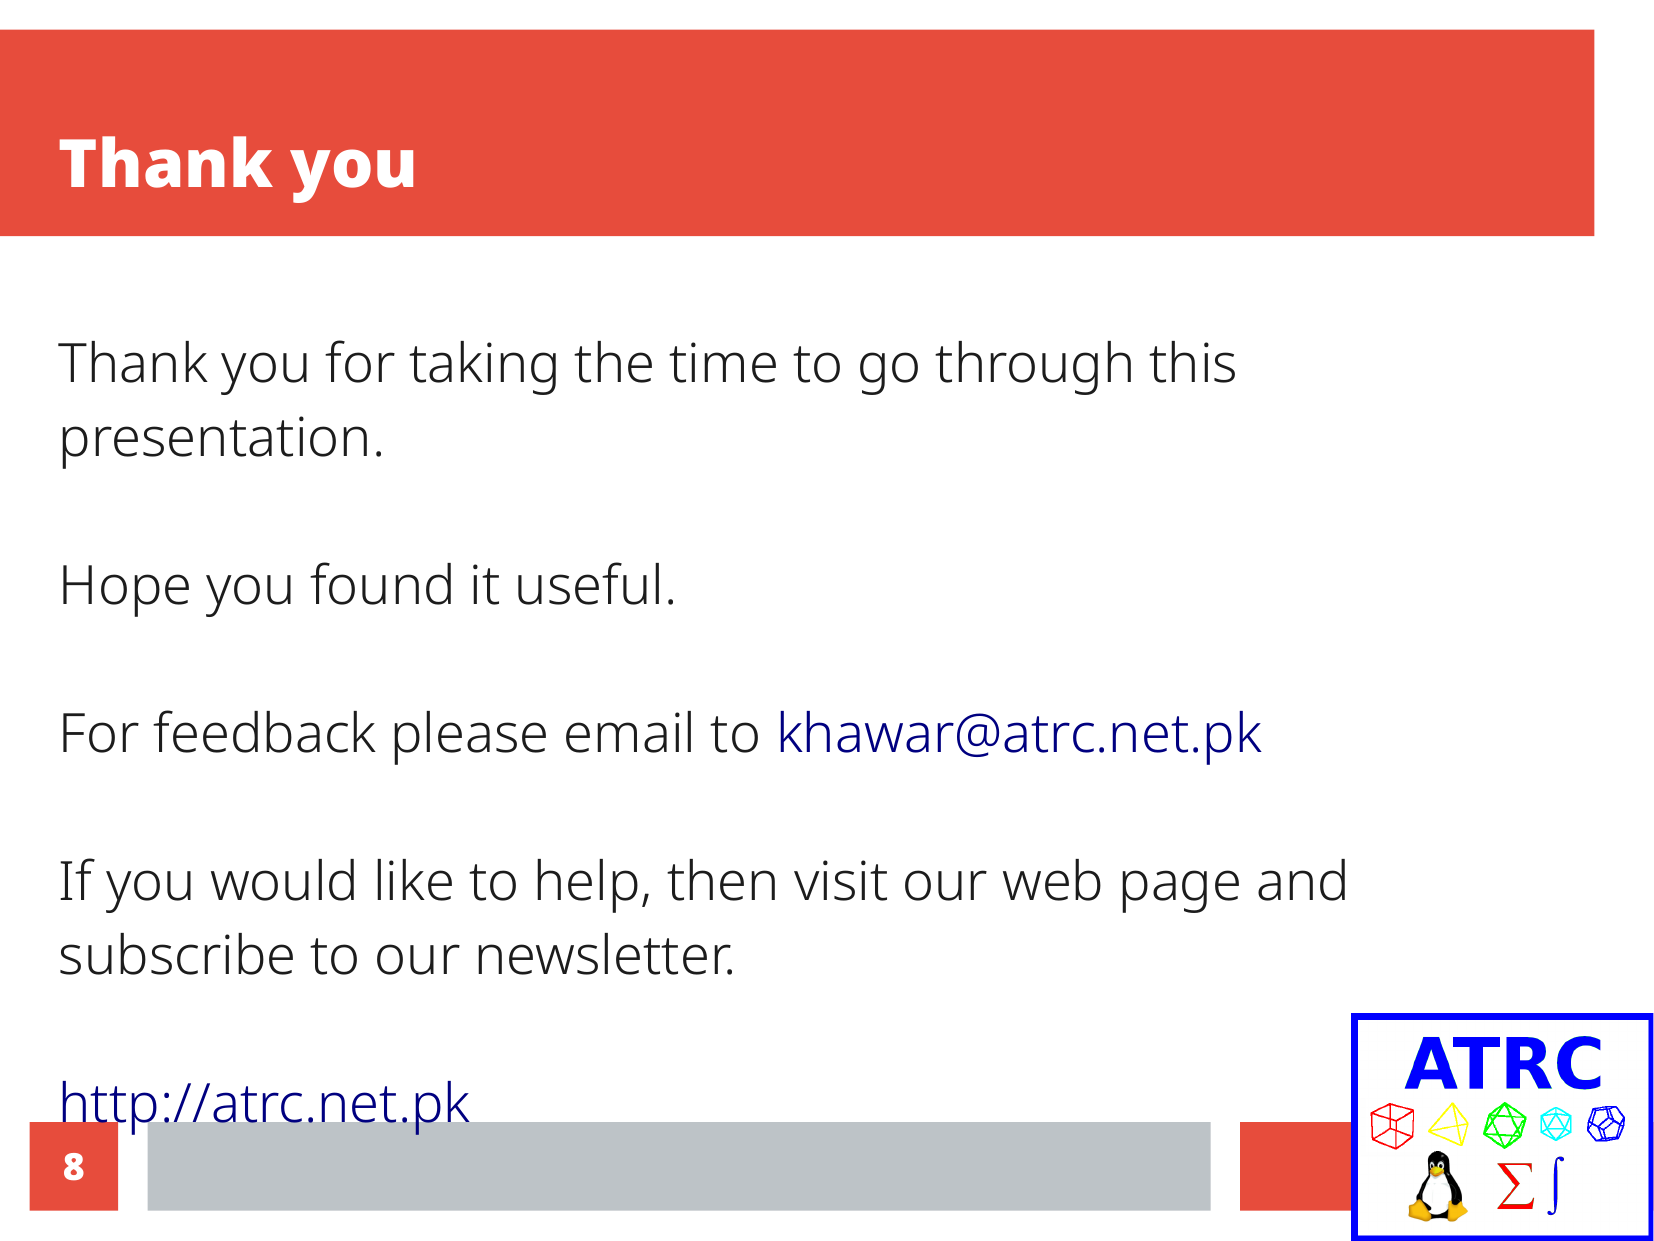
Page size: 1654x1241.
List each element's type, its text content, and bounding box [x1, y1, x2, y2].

picture [1351, 1013, 1654, 1241]
title Thank you [59, 59, 1595, 207]
subtitle Thank you for taking the time to go through this presentation. Hope you found it useful. For feedback please email to khawar@atrc.net.pk If you would like to help, then visit our web page and subscribe to our newsletter. http://atrc.net.pk [59, 324, 1565, 1093]
